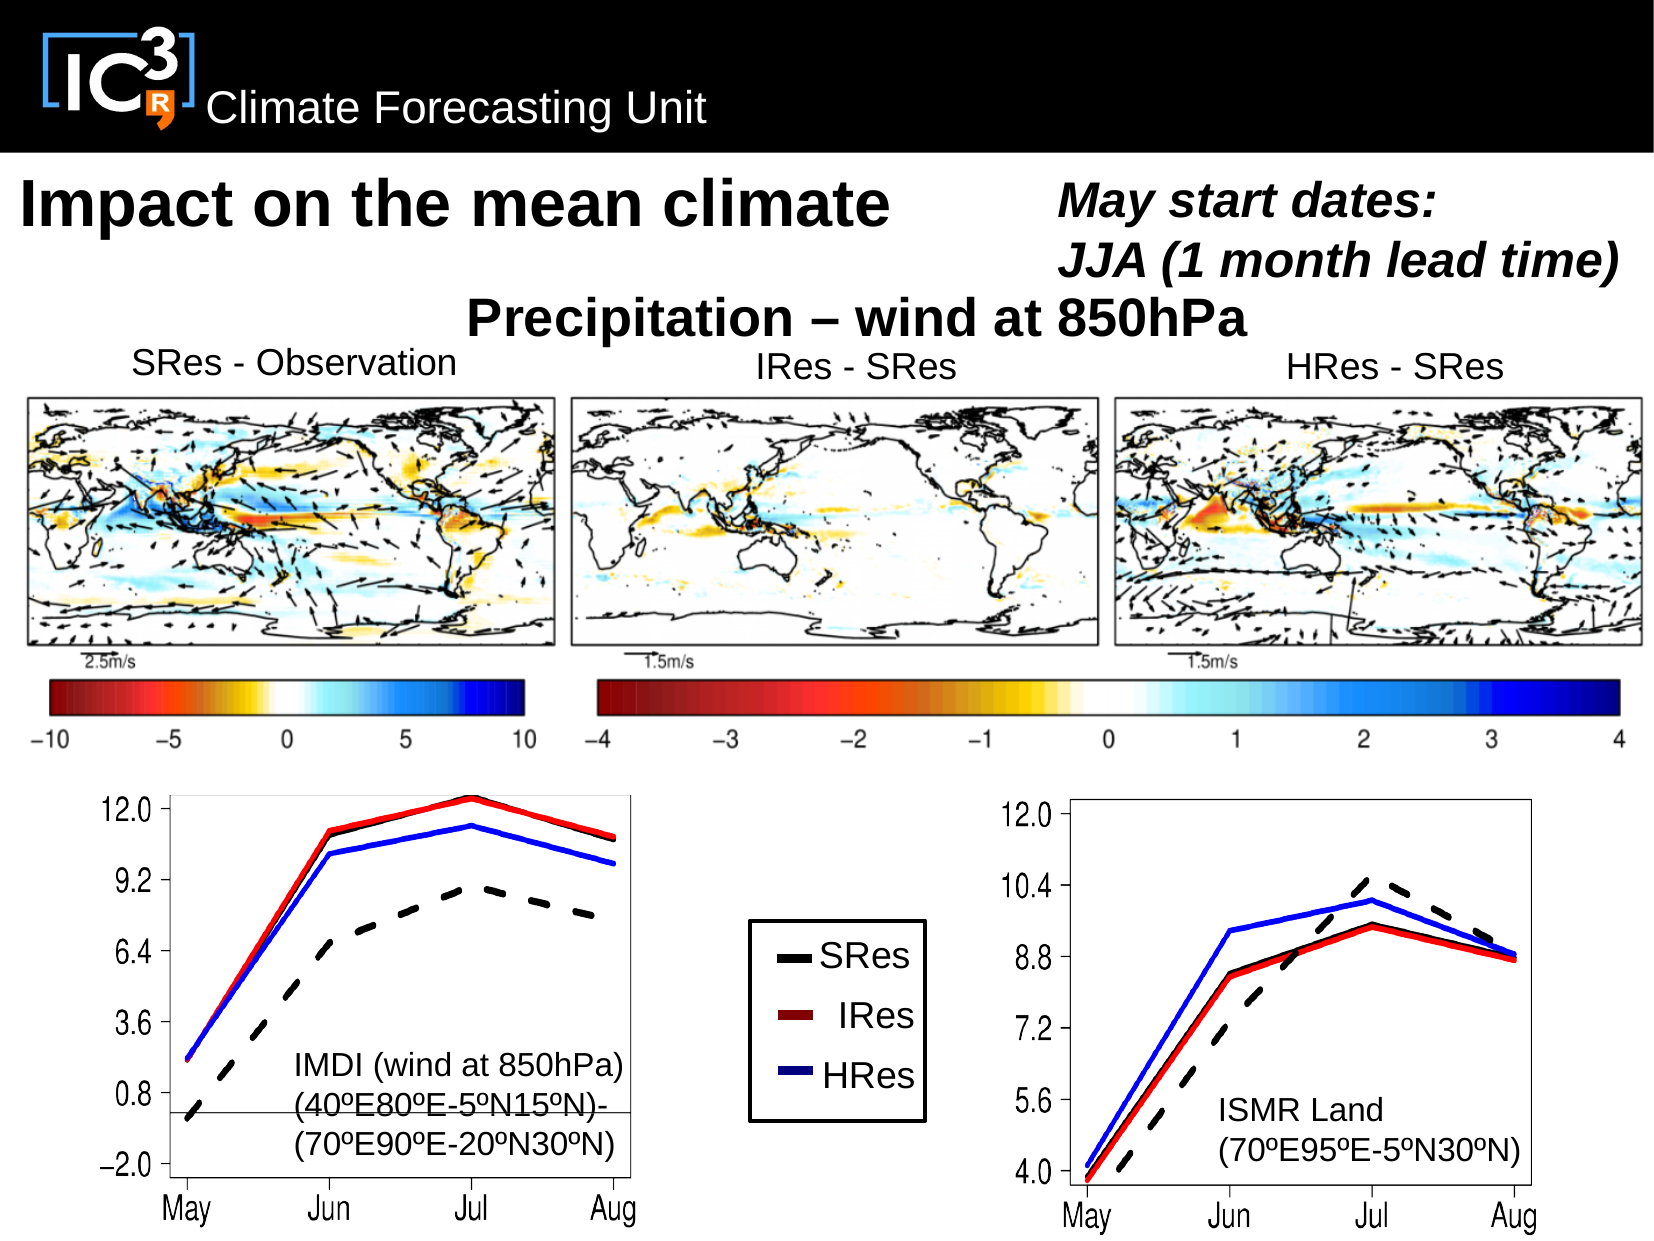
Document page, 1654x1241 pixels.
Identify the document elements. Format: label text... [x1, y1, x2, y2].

picture [1467, 793, 1545, 1241]
text_box SRes - Observation [116, 330, 190, 391]
picture [1467, 391, 1654, 778]
picture [1, 0, 230, 151]
picture [0, 391, 190, 778]
text_box HRes [807, 1043, 931, 1103]
text_box SRes [749, 920, 926, 1121]
text_box HRes - SRes [1467, 334, 1519, 395]
text_box IRes [823, 983, 930, 1043]
text_box [230, 0, 1654, 153]
text_box Precipitation – wind at 850hPa [452, 274, 1264, 355]
text_box Impact on the mean climate [4, 153, 190, 248]
text_box May start dates: JJA (1 month lead time) [1467, 160, 1636, 295]
picture [99, 795, 190, 1241]
text_box [0, 0, 190, 153]
text_box Climate Forecasting Unit [190, 70, 1467, 1241]
